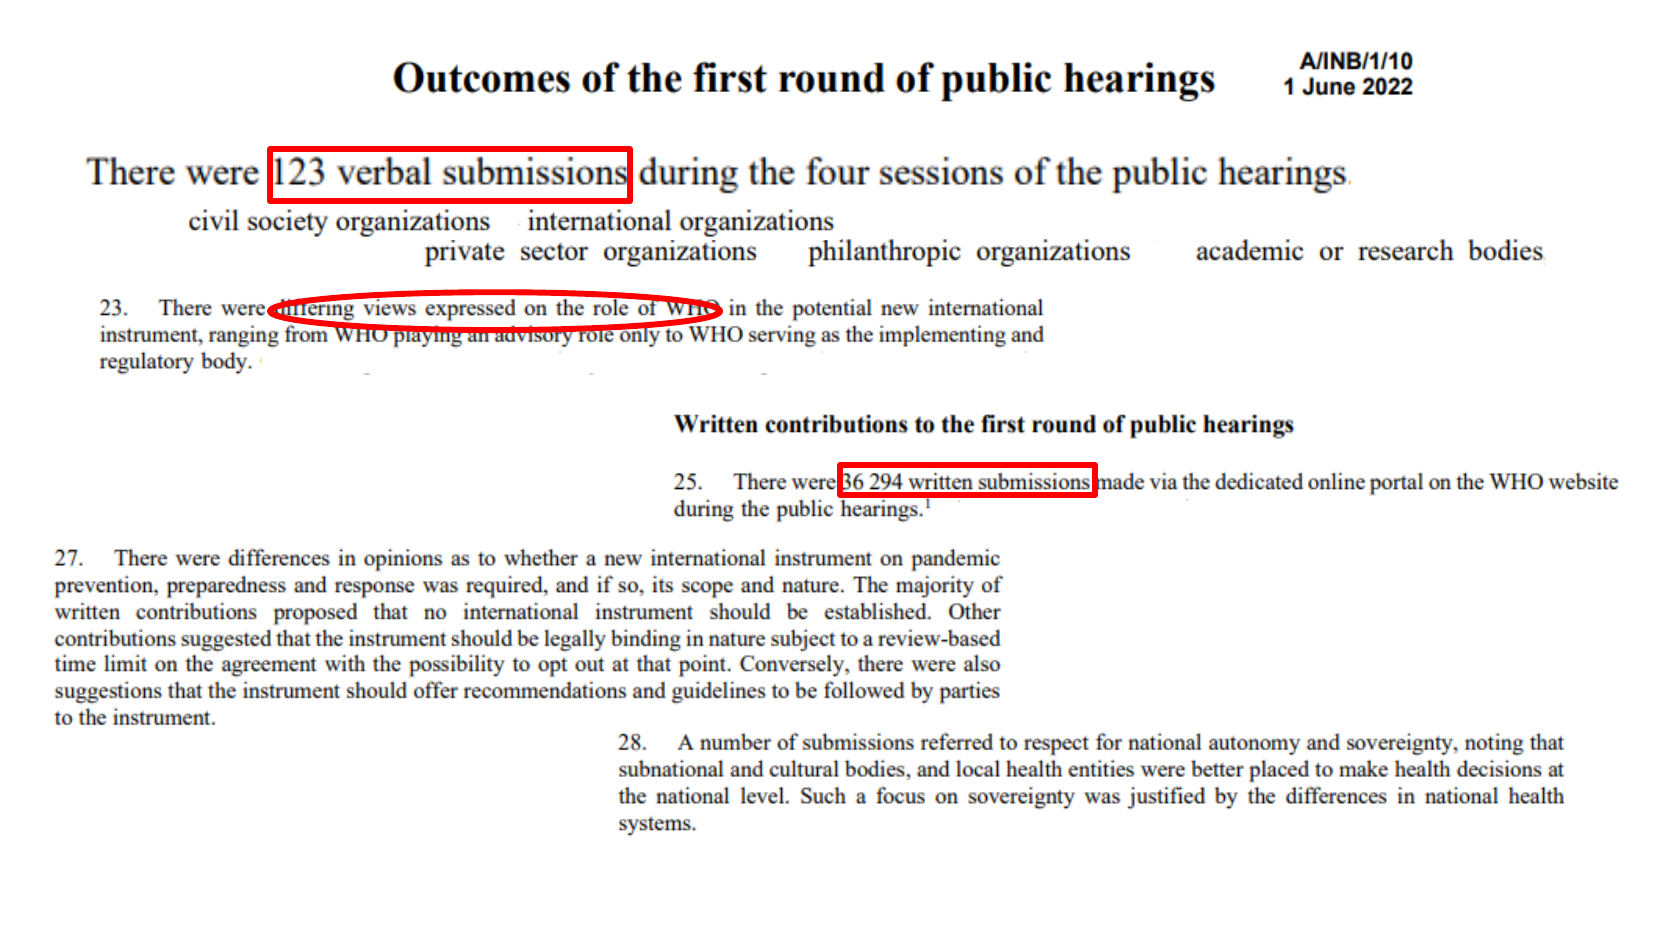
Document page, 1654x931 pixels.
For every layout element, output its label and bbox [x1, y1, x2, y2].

picture [273, 152, 627, 198]
picture [633, 149, 1351, 202]
picture [1275, 44, 1436, 106]
picture [182, 205, 1547, 271]
picture [660, 404, 1629, 526]
picture [47, 539, 1576, 841]
picture [90, 292, 1051, 376]
picture [276, 296, 714, 327]
picture [75, 149, 267, 202]
picture [386, 44, 1231, 116]
